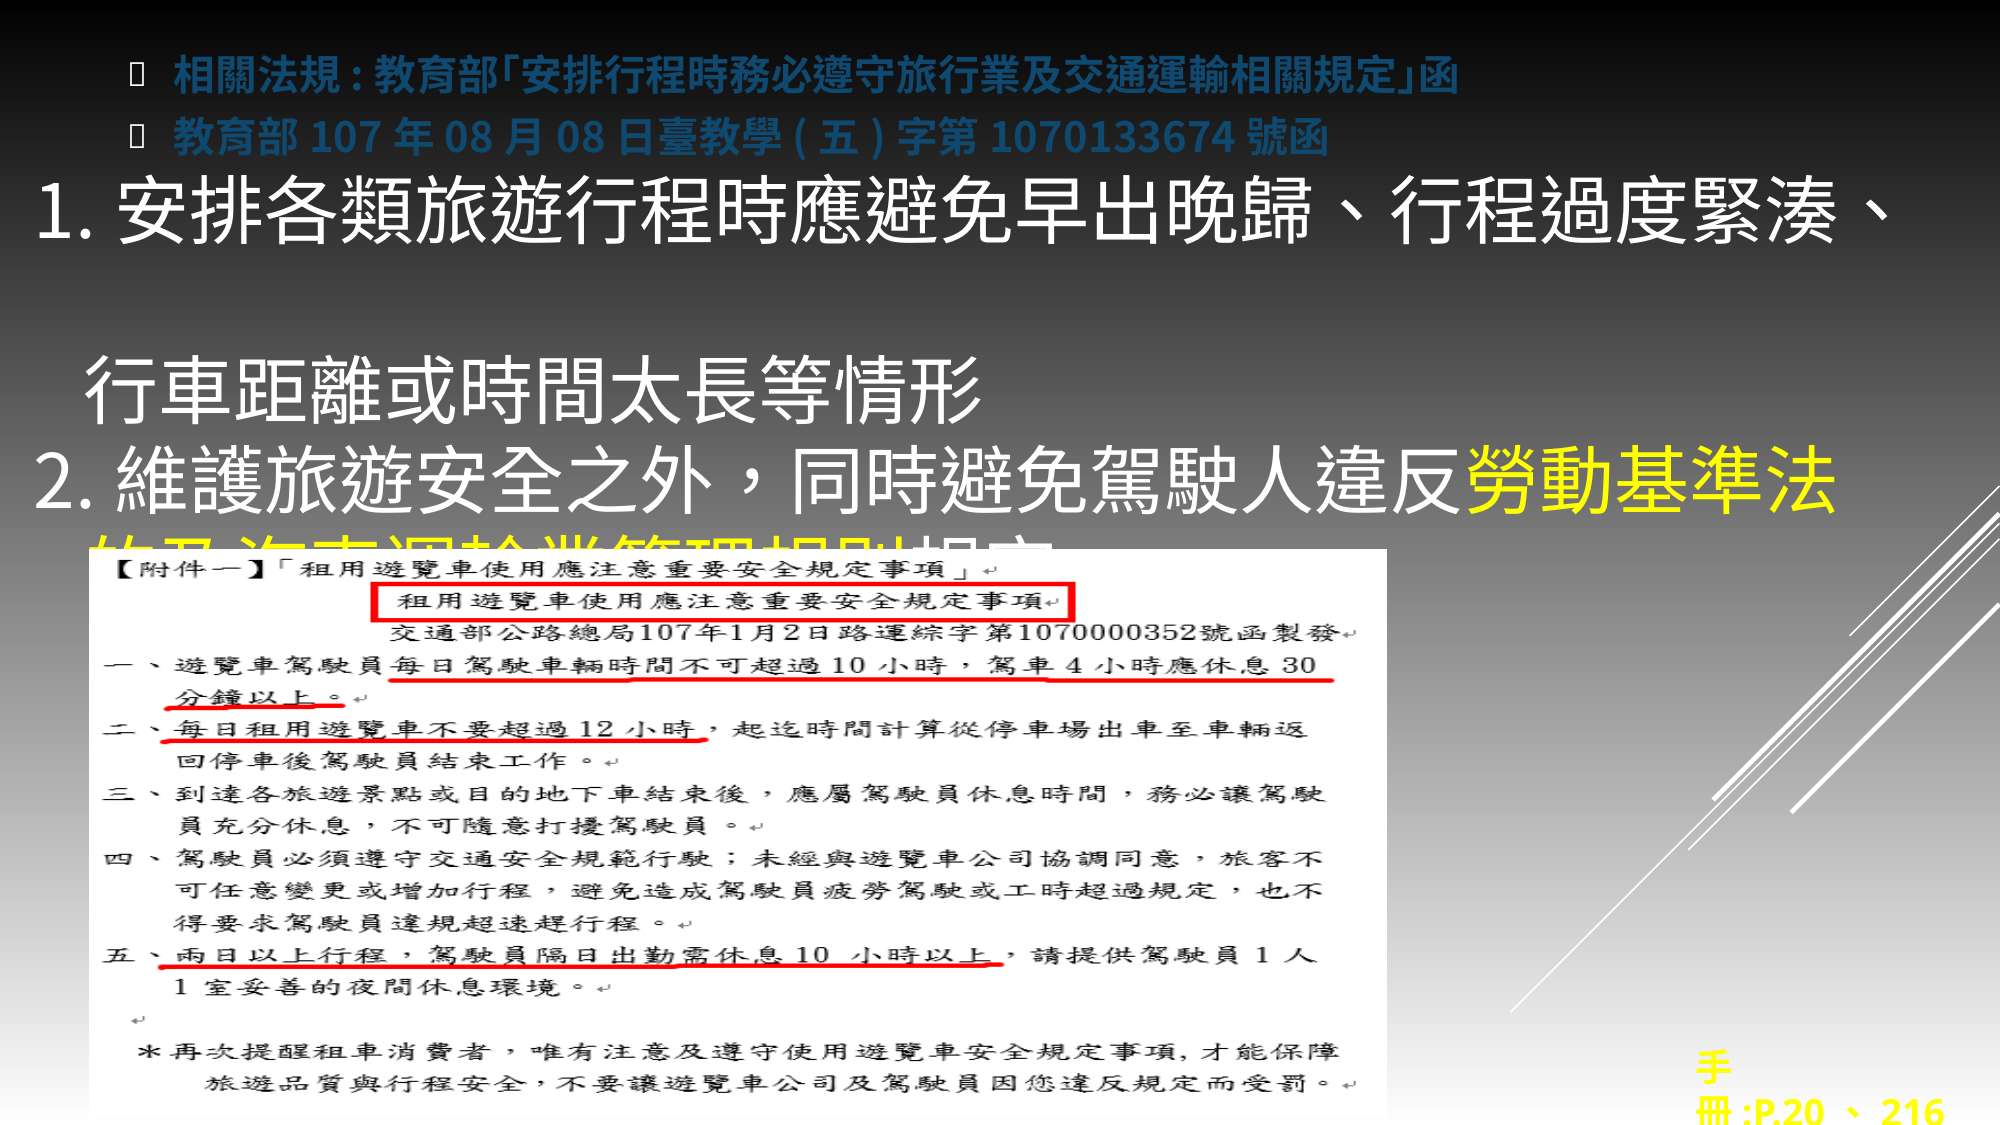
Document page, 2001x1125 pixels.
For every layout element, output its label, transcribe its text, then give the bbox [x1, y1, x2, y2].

text_box 手冊:P.20、216 [1680, 1036, 1997, 1125]
title 1.安排各類旅遊行程時應避免早出晚歸、行程過度緊湊、 行車距離或時間太長等情形 2.維護旅遊安全之外，同時避免駕駛人違反勞動基準法 的及汽車運輸業管理規則規定 [18, 155, 1856, 586]
picture [89, 549, 1387, 1116]
list 相關法規:教育部｢安排行程時務必遵守旅行業及交通運輸相關規定｣函 教育部107年08月08日臺教學(五)字第1070133674號函 [112, 40, 1513, 187]
